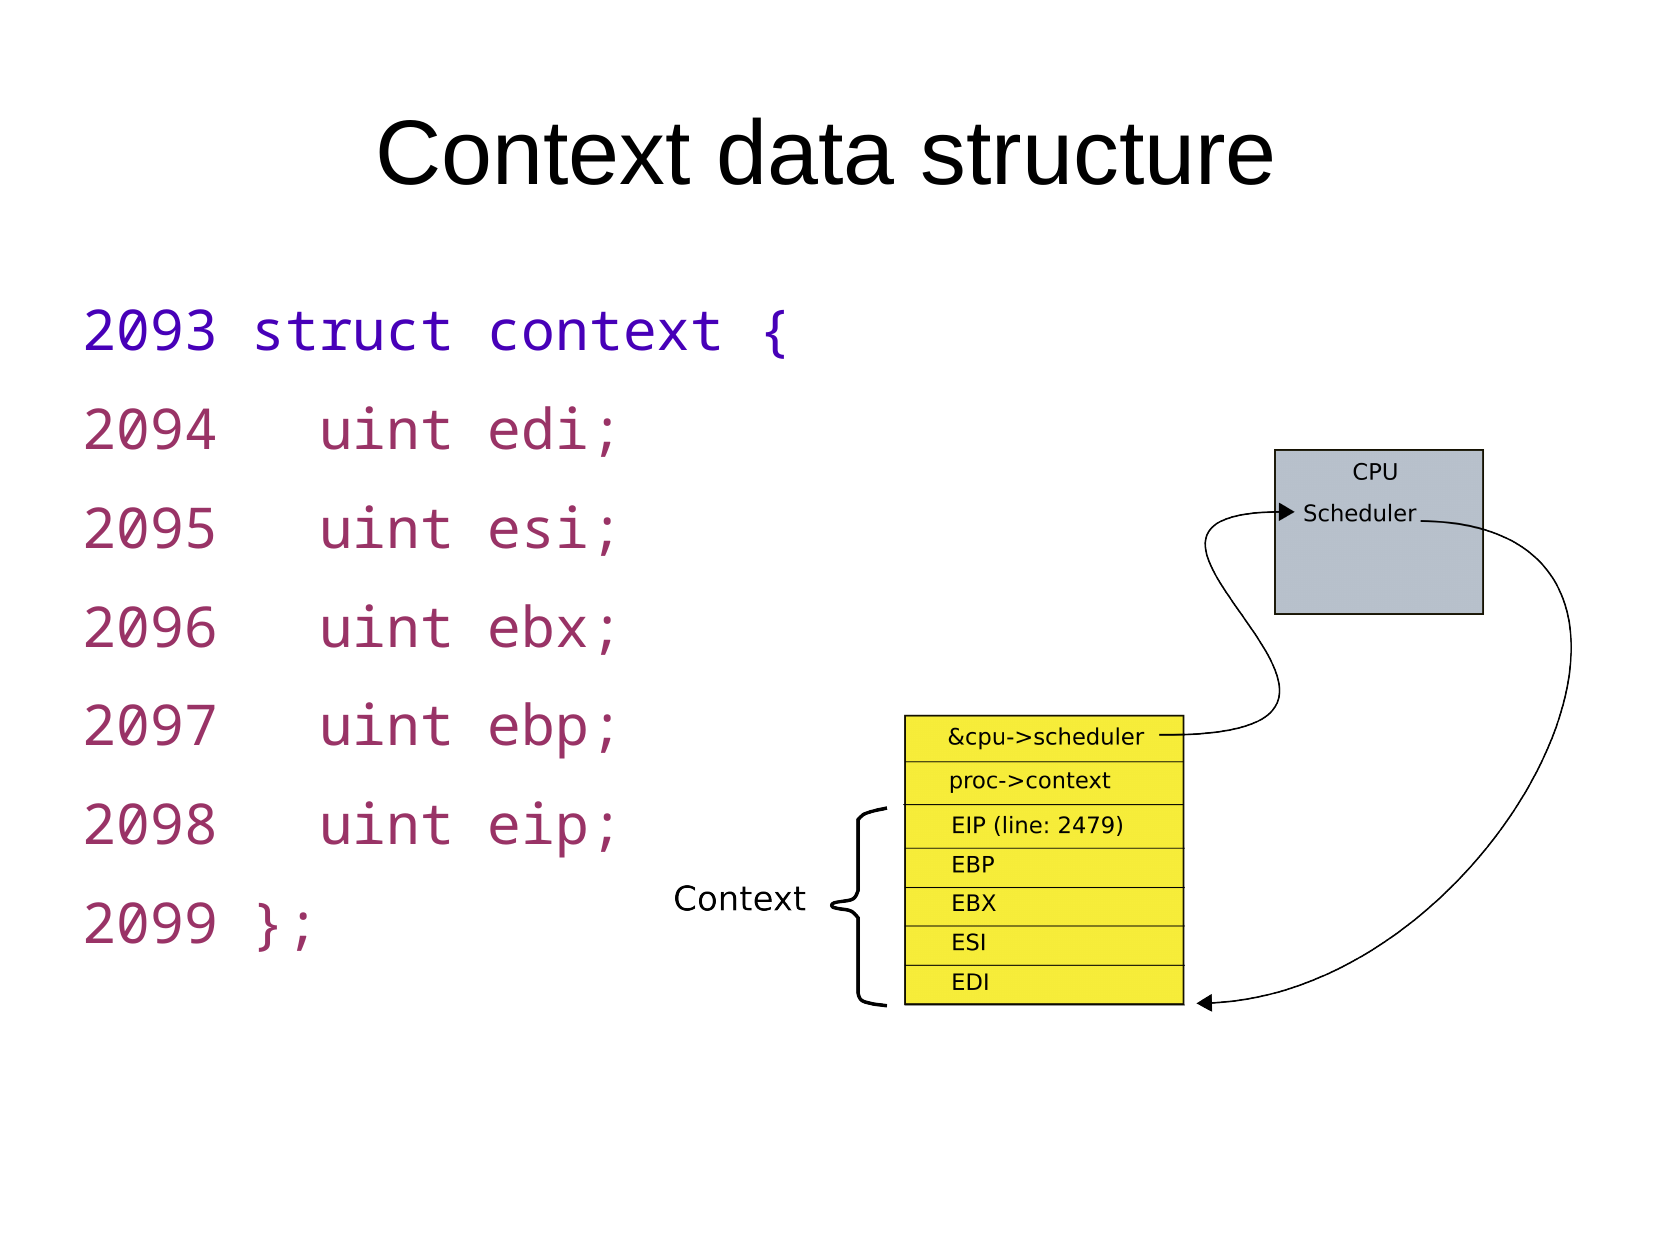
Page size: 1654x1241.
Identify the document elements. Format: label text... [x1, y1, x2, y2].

title Context data structure [82, 49, 1571, 257]
picture [675, 449, 1572, 1012]
list 2093 struct context { 2094 uint edi; 2095 uint esi; 2096 uint ebx; 2097 uint ebp; 2098 uint eip; 2099 }; [82, 290, 809, 1010]
